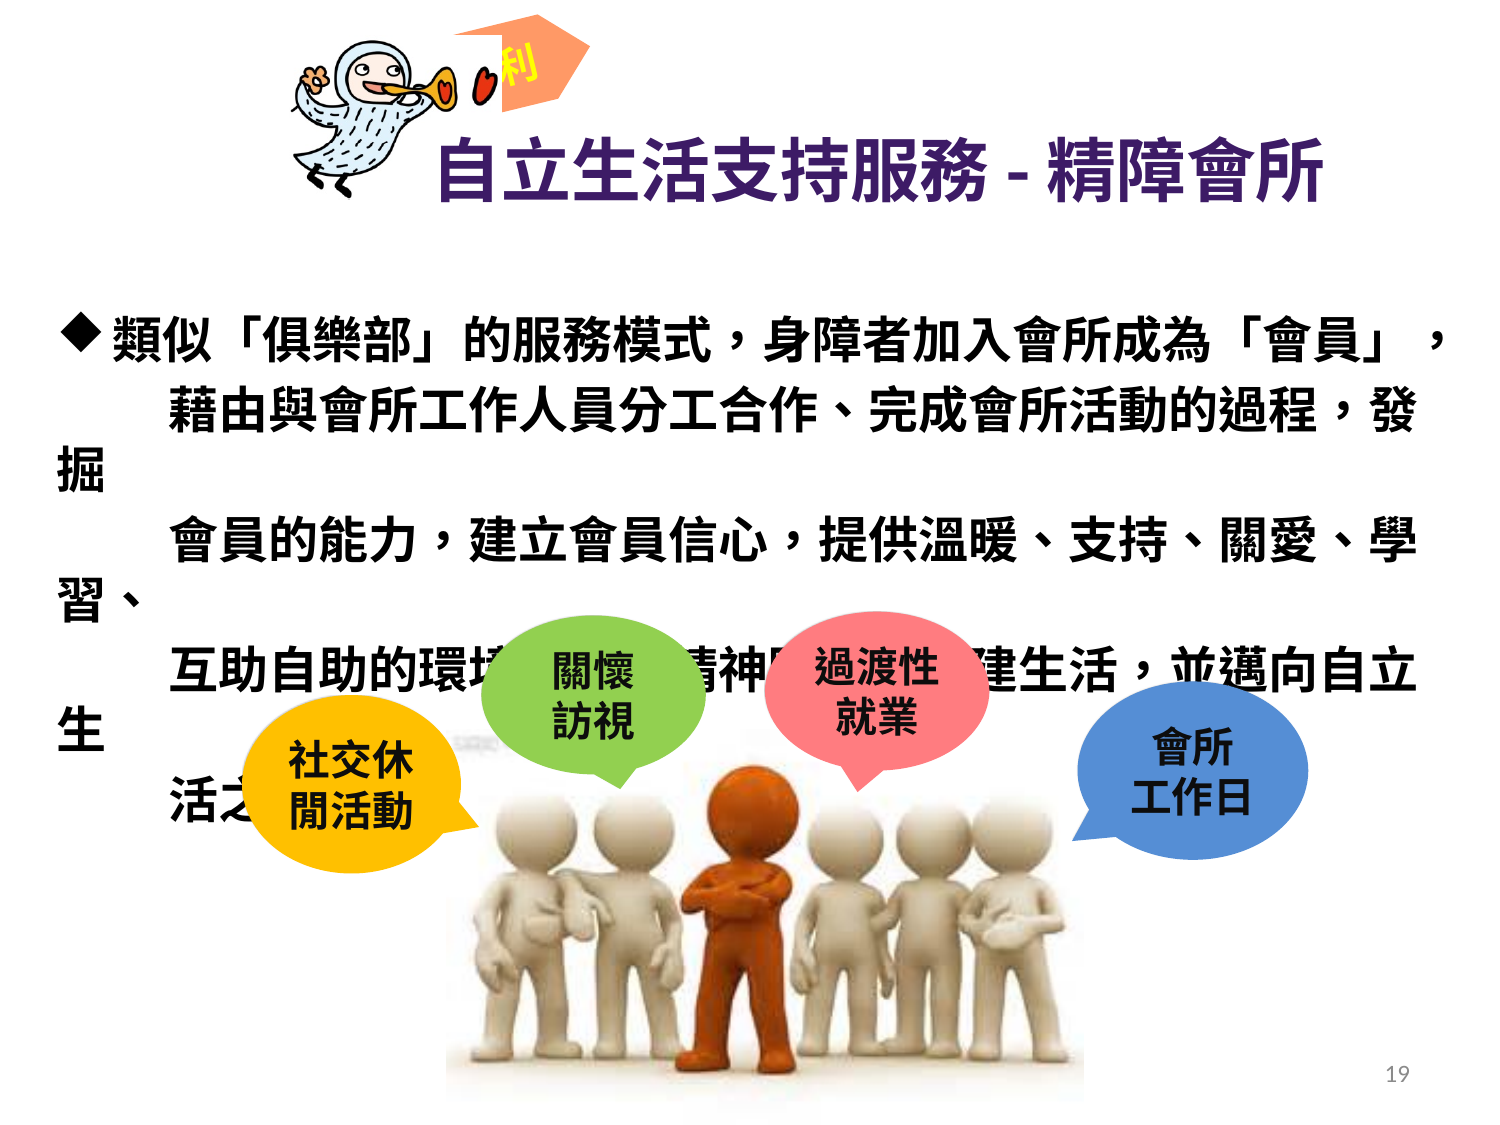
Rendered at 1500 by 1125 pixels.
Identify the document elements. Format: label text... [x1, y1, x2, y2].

picture [446, 729, 1084, 1125]
list 類似「俱樂部」的服務模式，身障者加入會所成為「會員」， 藉由與會所工作人員分工合作、完成會所活動的過程，發掘 會員的能力，建立會員信心，提供溫暖、支持、關愛、學習、 互助自助的環境，協助精神障礙者重建生活，並邁向自立生 活之路。 [41, 301, 1447, 679]
text_box 社交休閒活動 [242, 695, 480, 874]
text_box 會所 工作日 [1072, 681, 1309, 860]
text_box 第3類福利 [453, 14, 591, 81]
slide_number <編號> [1074, 1042, 1425, 1103]
text_box 關懷 訪視 [481, 615, 706, 790]
text_box 過渡性就業 [764, 611, 990, 793]
title 自立生活支持服務-精障會所 [416, 81, 1388, 256]
picture [289, 35, 502, 200]
